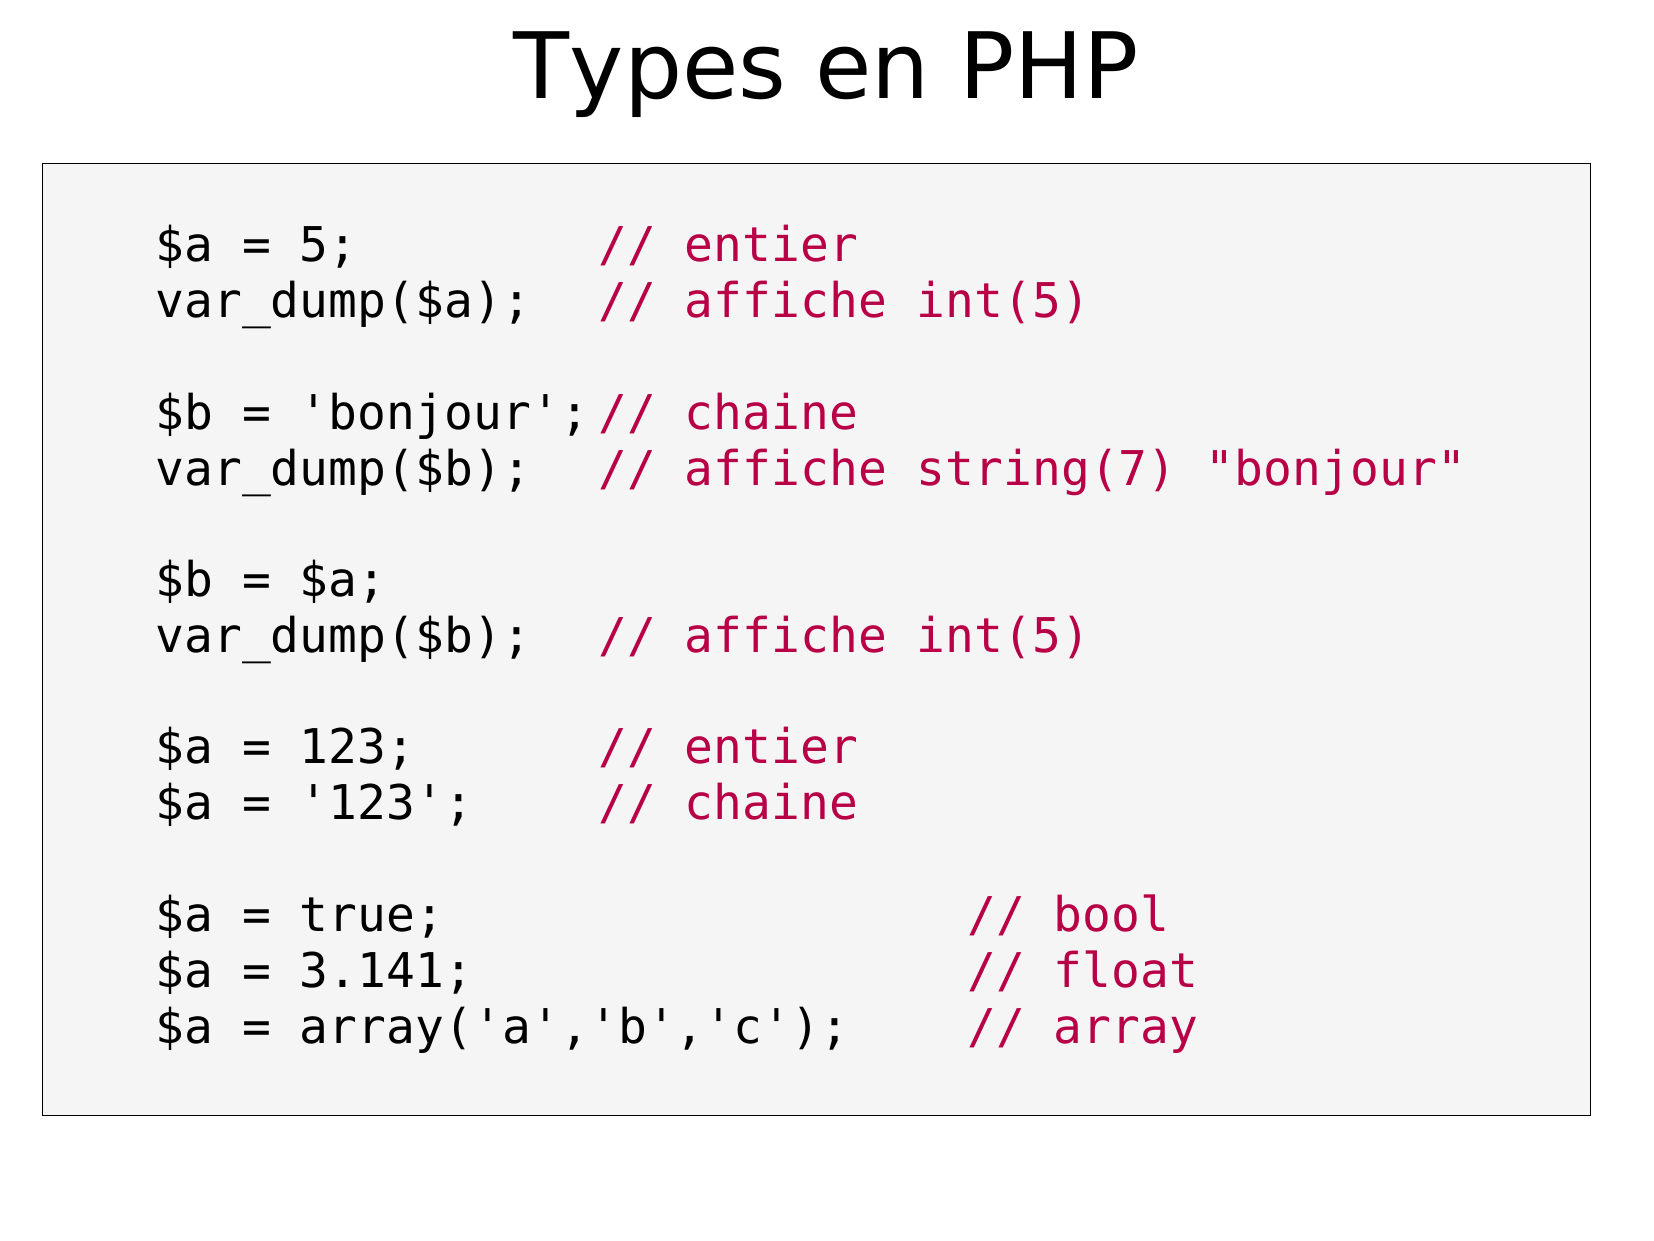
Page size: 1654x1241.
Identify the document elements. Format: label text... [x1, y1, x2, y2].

text_box [42, 163, 1591, 1116]
title Types en PHP [0, 5, 1654, 128]
text_box $a = 5; // entier var_dump($a); // affiche int(5) $b = 'bonjour'; // chaine var_dump($b); // affiche string(7) "bonjour" $b = $a; var_dump($b); // affiche int(5) $a = 123; // entier $a = '123'; // chaine $a = true; // bool $a = 3.141; // float $a = array('a','b','c'); // array [155, 217, 1469, 1222]
